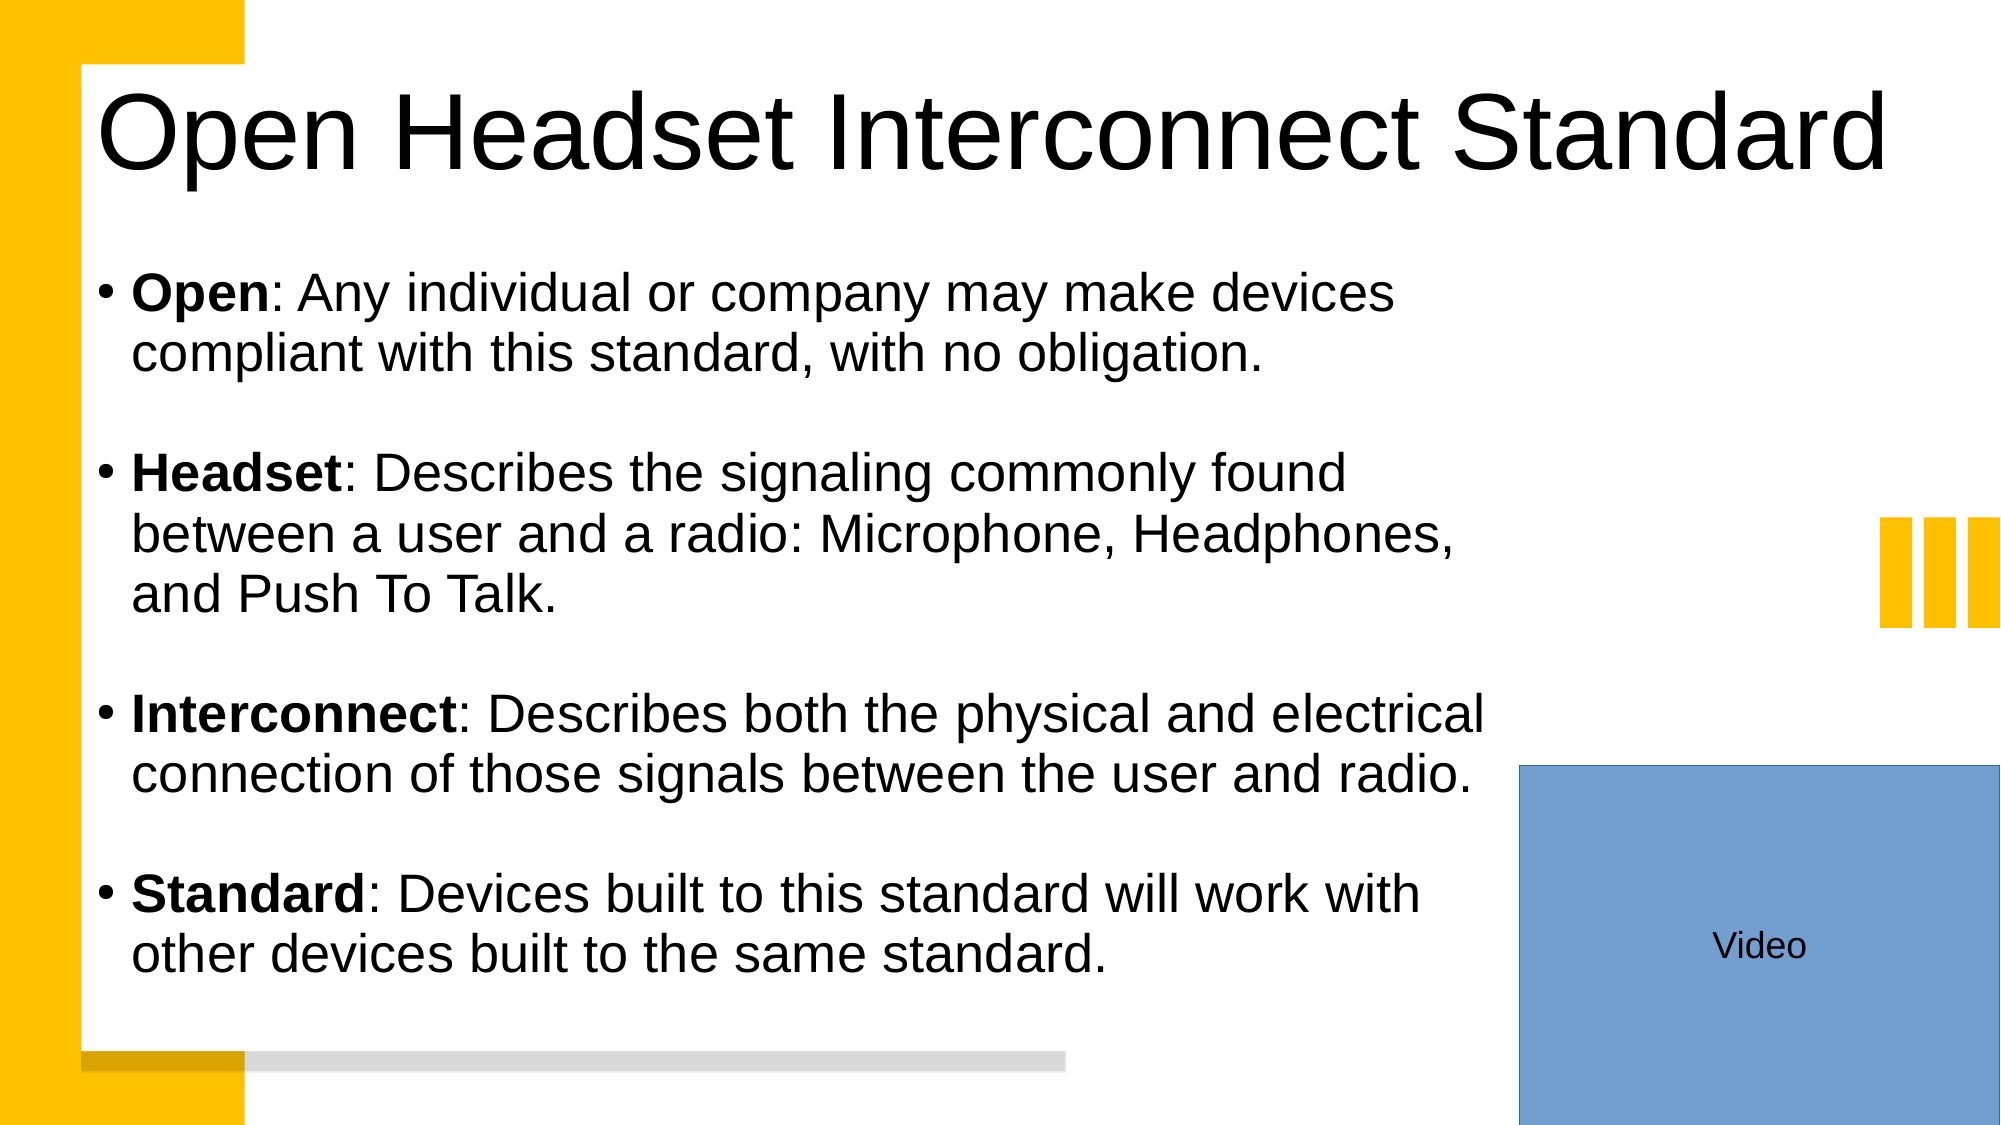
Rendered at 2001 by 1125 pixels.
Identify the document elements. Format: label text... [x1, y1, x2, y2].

text_box [0, 0, 2000, 1125]
text_box Open Headset Interconnect Standard [81, 64, 1921, 201]
text_box Open: Any individual or company may make devices compliant with this standard, with no obligation. Headset: Describes the signaling commonly found between a user and a radio: Microphone, Headphones, and Push To Talk. Interconnect: Describes both the physical and electrical connection of those signals between the user and radio. Standard: Devices built to this standard will work with other devices built to the same standard. [81, 254, 1516, 1036]
text_box Video [1519, 765, 2000, 1125]
